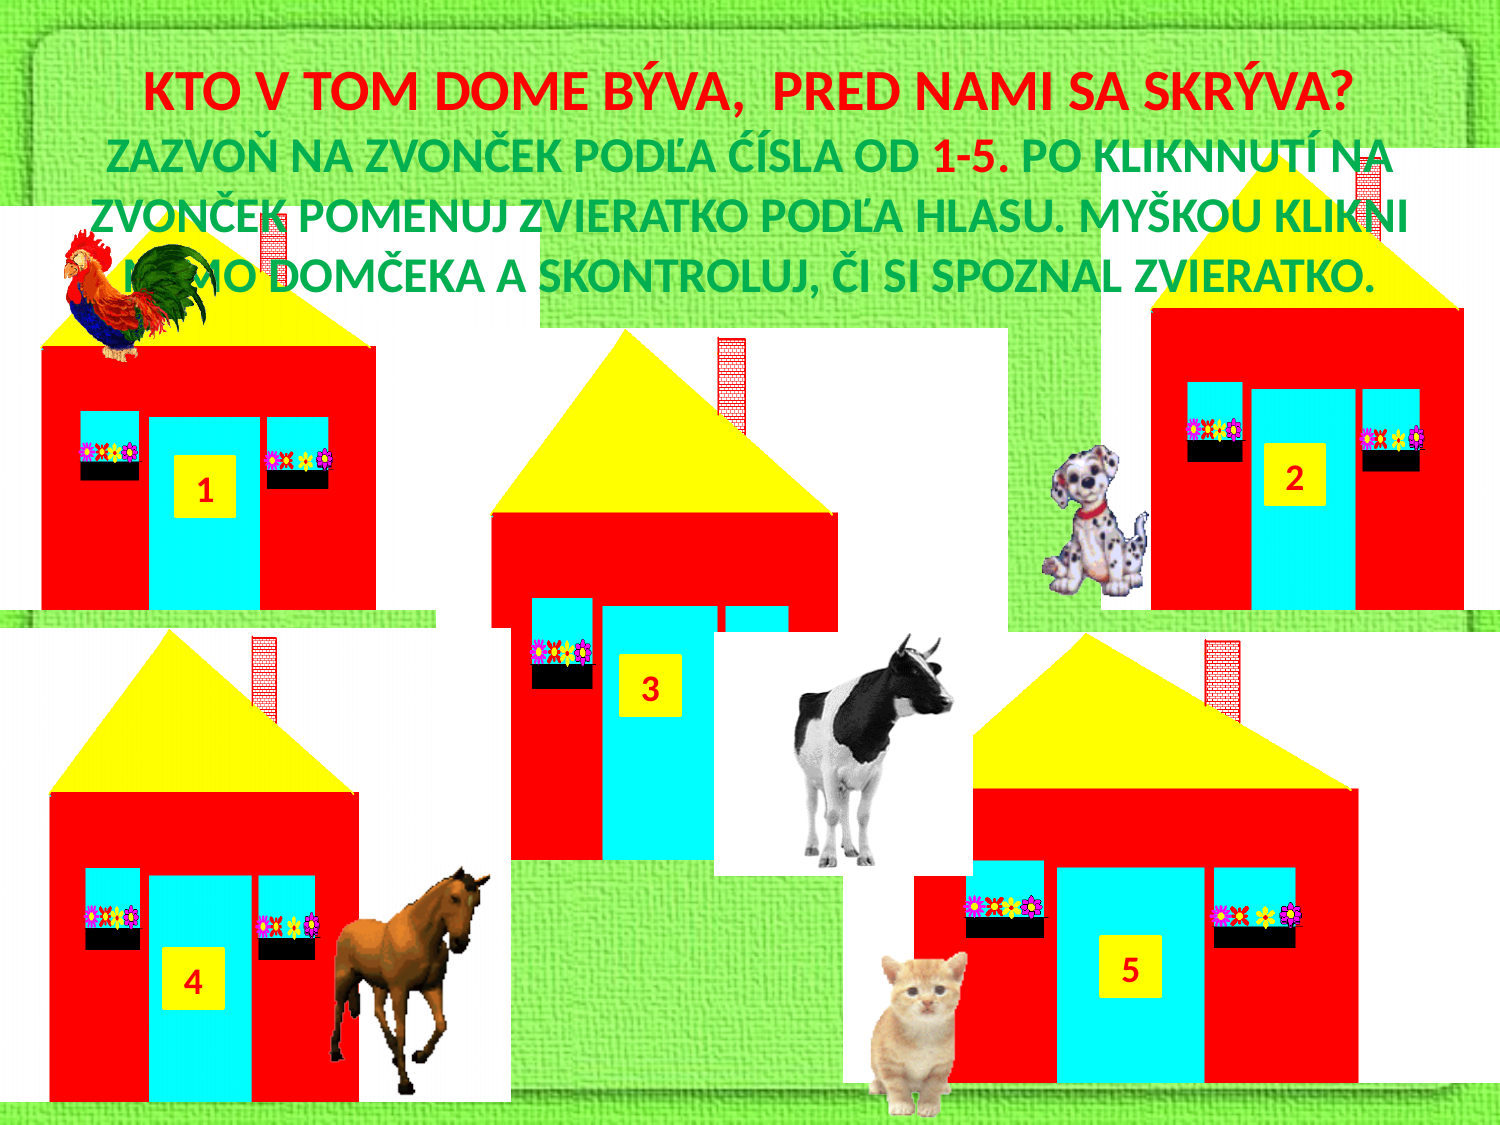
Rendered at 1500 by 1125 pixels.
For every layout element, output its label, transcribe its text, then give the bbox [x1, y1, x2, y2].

text_box 4 [164, 949, 223, 1008]
text_box 1 [176, 457, 234, 516]
picture [277, 282, 290, 287]
picture [308, 282, 324, 287]
picture [450, 282, 459, 291]
picture [1042, 148, 1500, 610]
text_box 3 [621, 656, 680, 715]
picture [0, 199, 1500, 1125]
title KTO V TOM DOME BÝVA, PRED NAMI SA SKRÝVA? ZAZVOŇ NA ZVONČEK PODĽA ĆÍSLA OD 1-5. PO KLIKNNUTÍ NA ZVONČEK POMENUJ ZVIERATKO PODĽA HLASU. MYŠKOU KLIKNI MIMO DOMČEKA A SKONTROLUJ, ČI SI SPOZNAL ZVIERATKO. [75, 45, 1426, 282]
picture [232, 282, 248, 287]
text_box 5 [1102, 938, 1160, 996]
picture [1339, 282, 1355, 287]
text_box 2 [1266, 445, 1324, 504]
